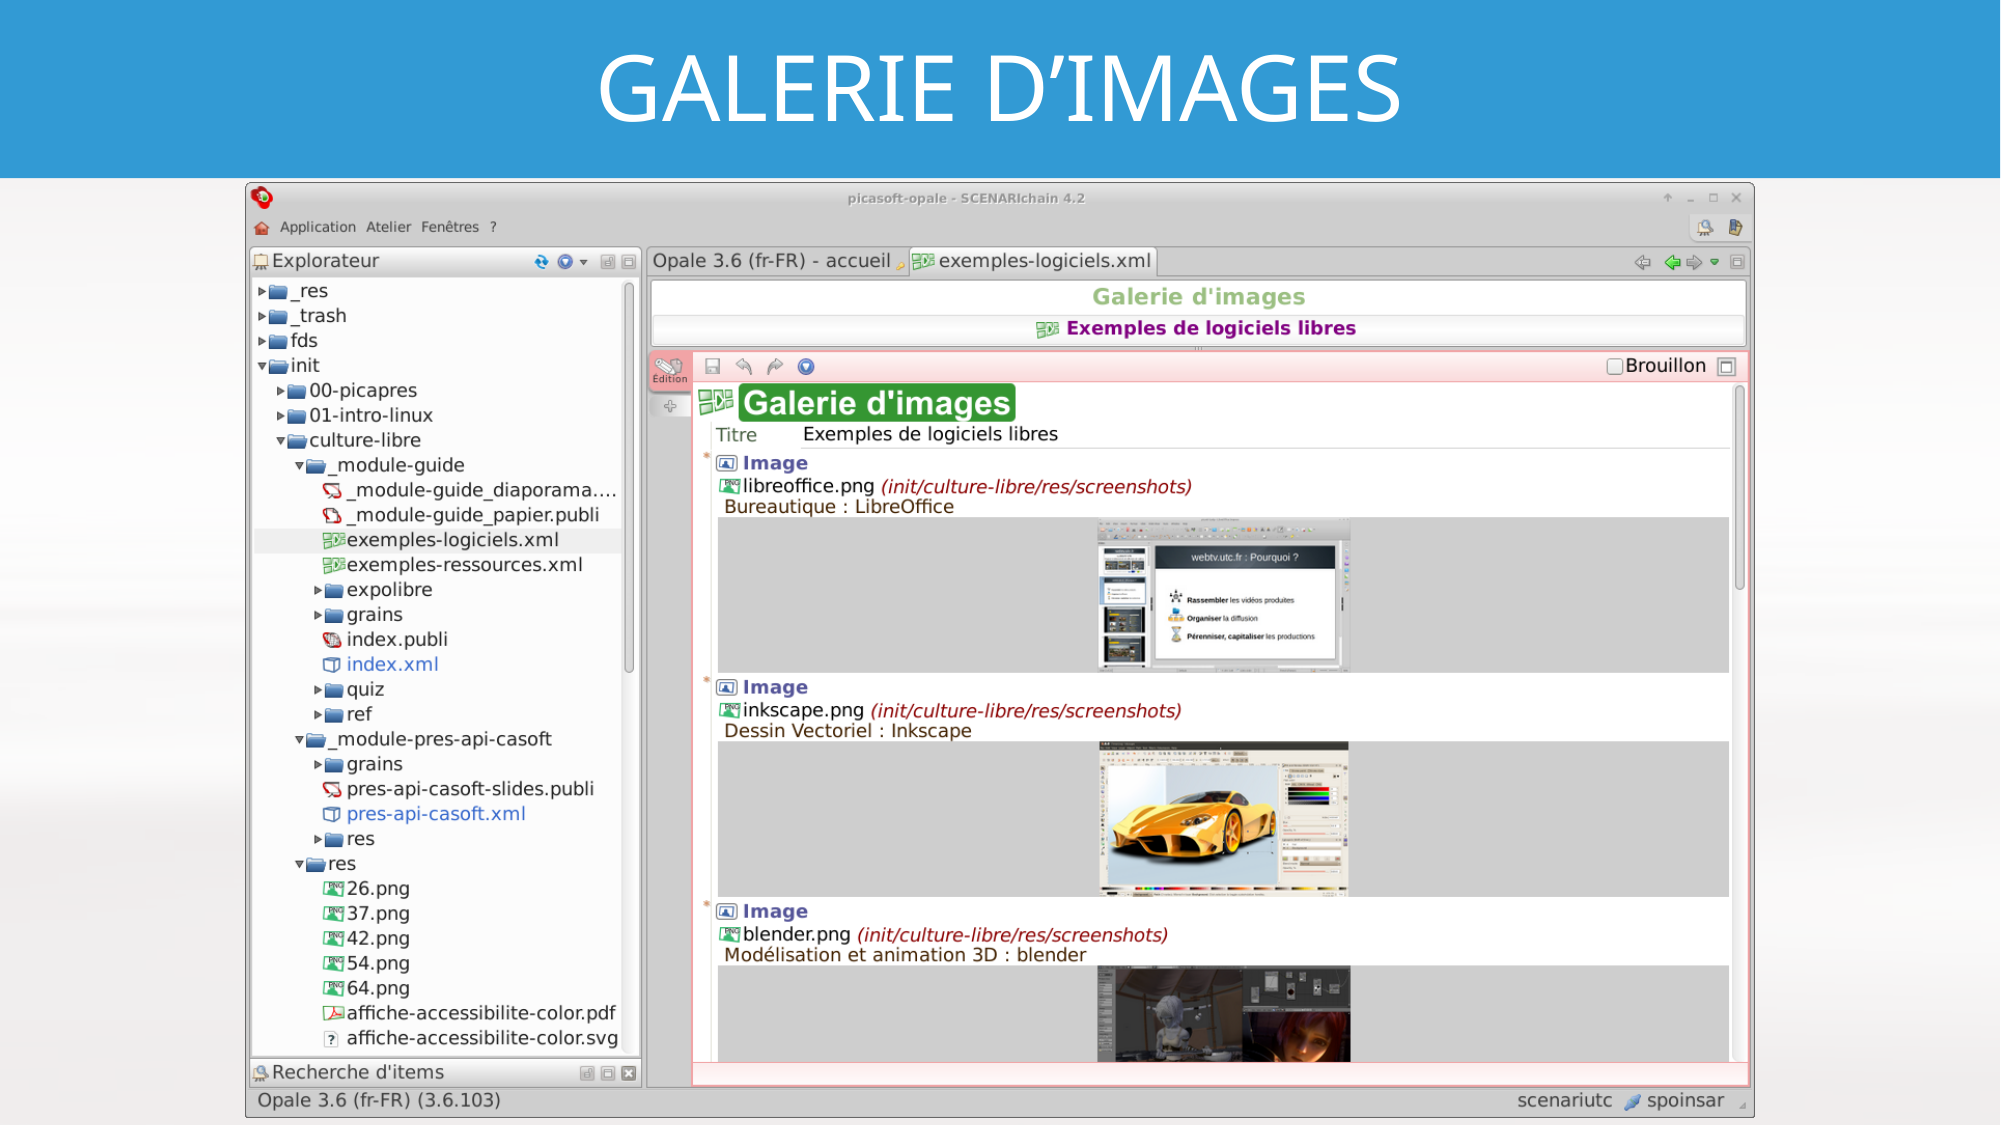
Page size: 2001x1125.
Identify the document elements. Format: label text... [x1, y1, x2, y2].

picture [245, 182, 1755, 1118]
text_box Galerie d’images [0, 0, 2000, 173]
